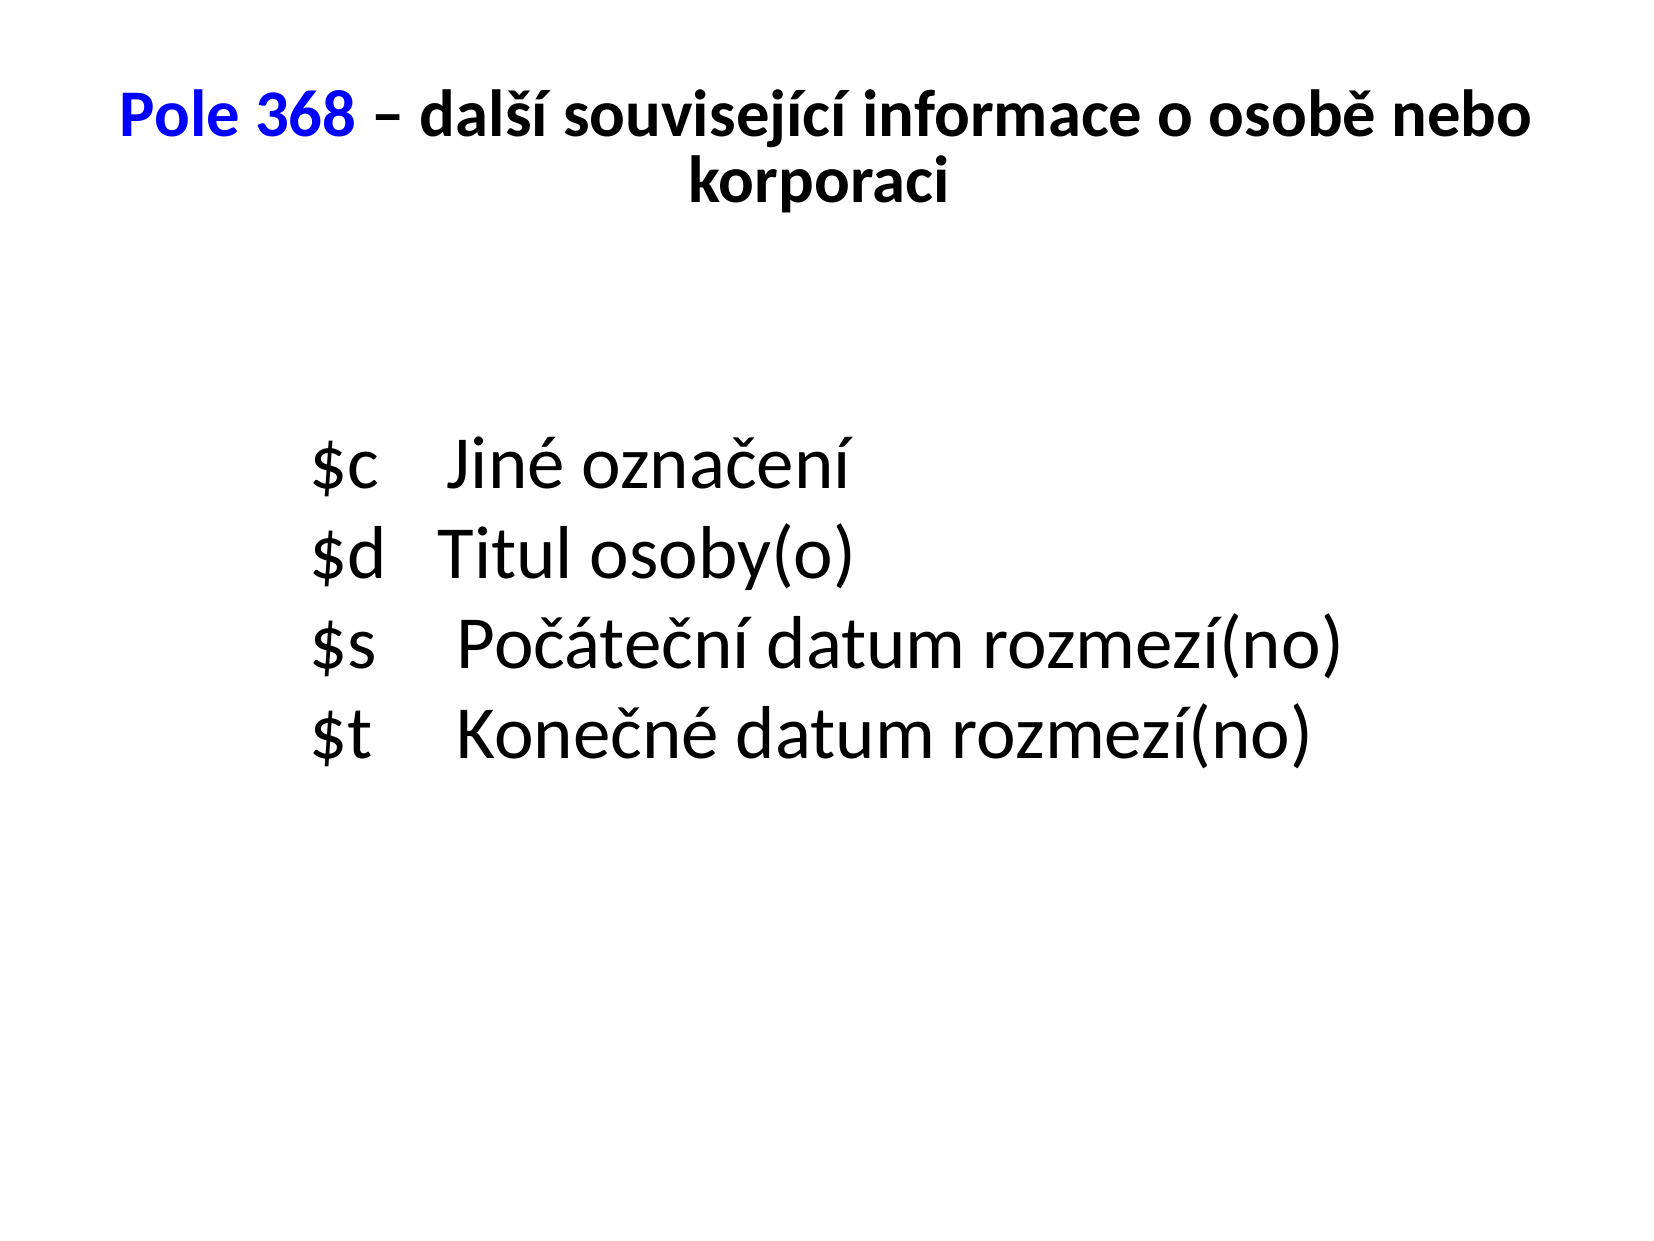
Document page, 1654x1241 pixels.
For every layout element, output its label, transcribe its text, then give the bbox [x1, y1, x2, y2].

title Pole 368 – další související informace o osobě nebo korporaci [82, 49, 1571, 257]
text_box $c Jiné označení $d Titul osoby(o) $s Počáteční datum rozmezí(no) $t Konečné datum rozmezí(no) [294, 424, 1367, 852]
